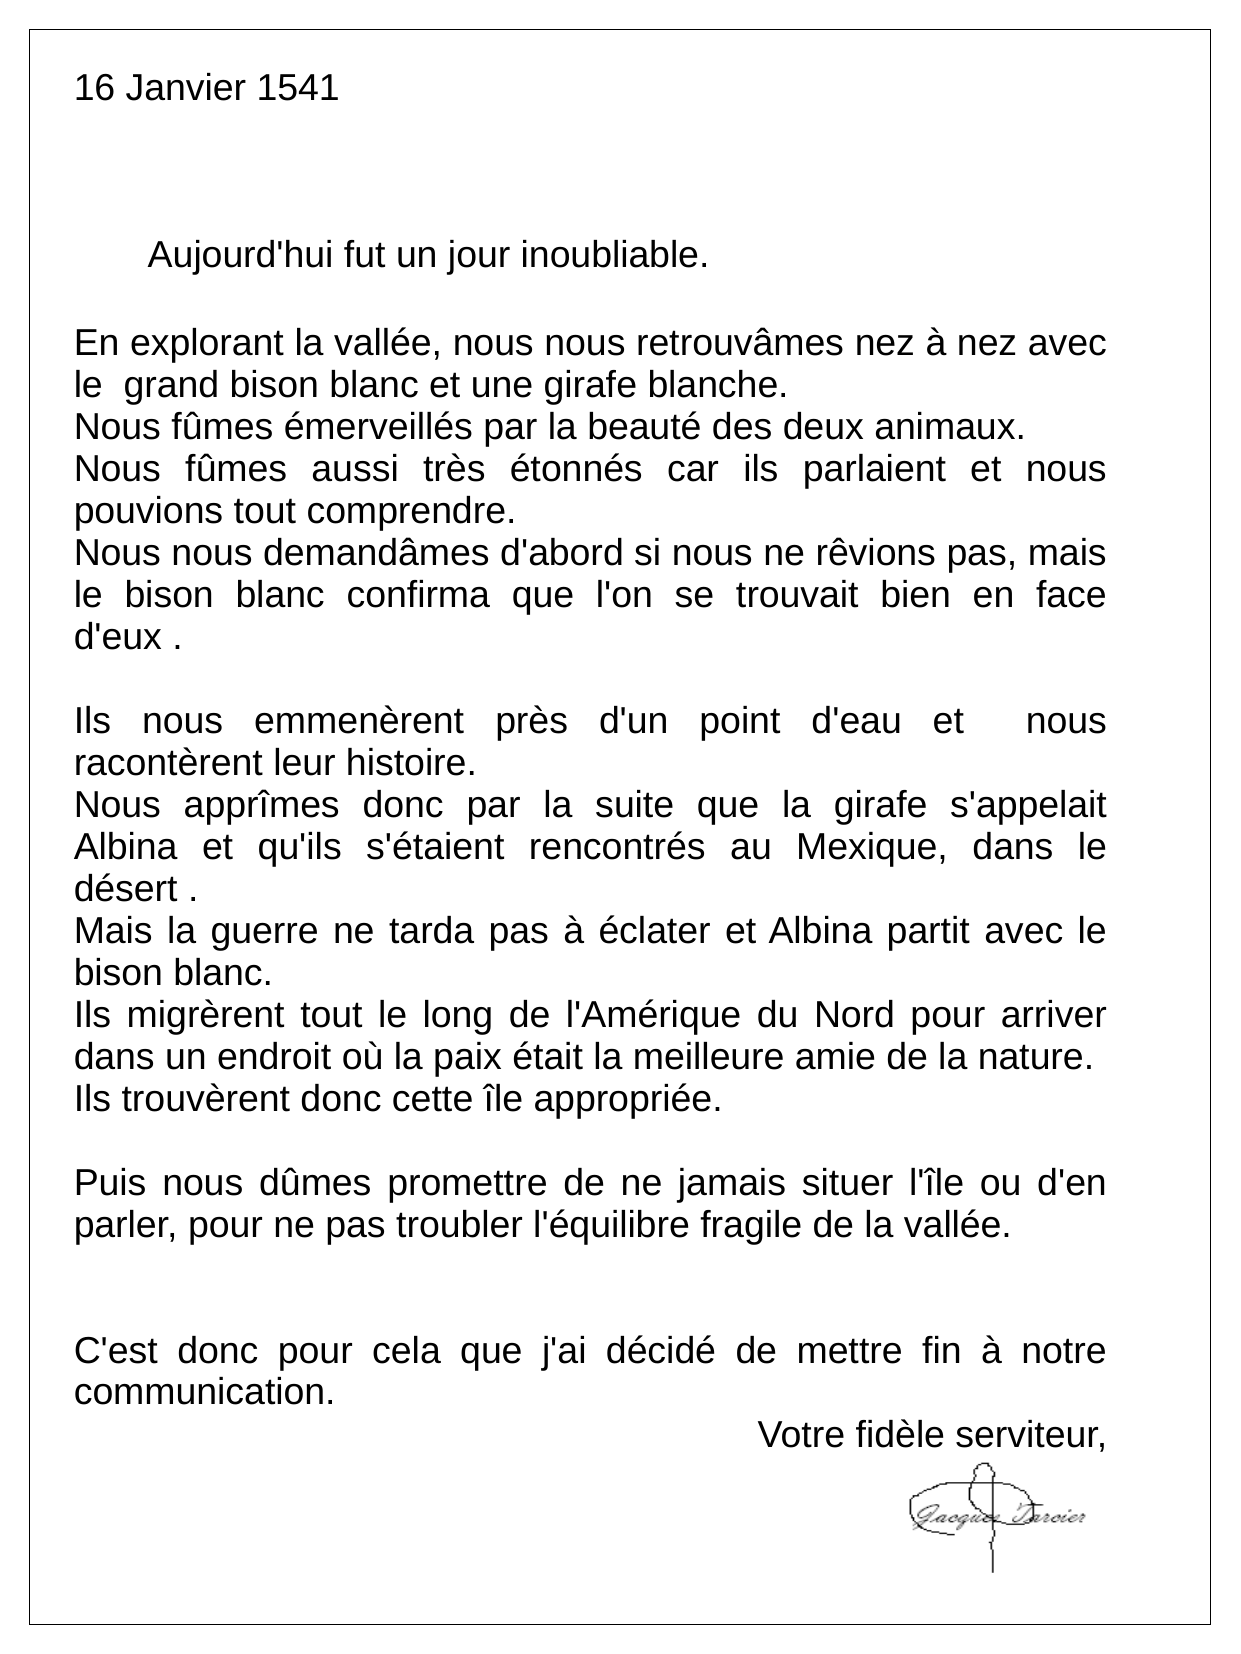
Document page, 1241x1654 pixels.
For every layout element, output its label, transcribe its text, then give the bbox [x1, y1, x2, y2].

text_box 16 Janvier 1541 Aujourd'hui fut un jour inoubliable. En explorant la vallée, nous nous retrouvâmes nez à nez avec le grand bison blanc et une girafe blanche. Nous fûmes émerveillés par la beauté des deux animaux. Nous fûmes aussi très étonnés car ils parlaient et nous pouvions tout comprendre. Nous nous demandâmes d'abord si nous ne rêvions pas, mais le bison blanc confirma que l'on se trouvait bien en face d'eux . Ils nous emmenèrent près d'un point d'eau et nous racontèrent leur histoire. Nous apprîmes donc par la suite que la girafe s'appelait Albina et qu'ils s'étaient rencontrés au Mexique, dans le désert . Mais la guerre ne tarda pas à éclater et Albina partit avec le bison blanc. Ils migrèrent tout le long de l'Amérique du Nord pour arriver dans un endroit où la paix était la meilleure amie de la nature. Ils trouvèrent donc cette île appropriée. Puis nous dûmes promettre de ne jamais situer l'île ou d'en parler, pour ne pas troubler l'équilibre fragile de la vallée. C'est donc pour cela que j'ai décidé de mettre fin à notre communication. Votre fidèle serviteur, [59, 59, 1123, 1436]
picture [857, 1459, 1182, 1595]
